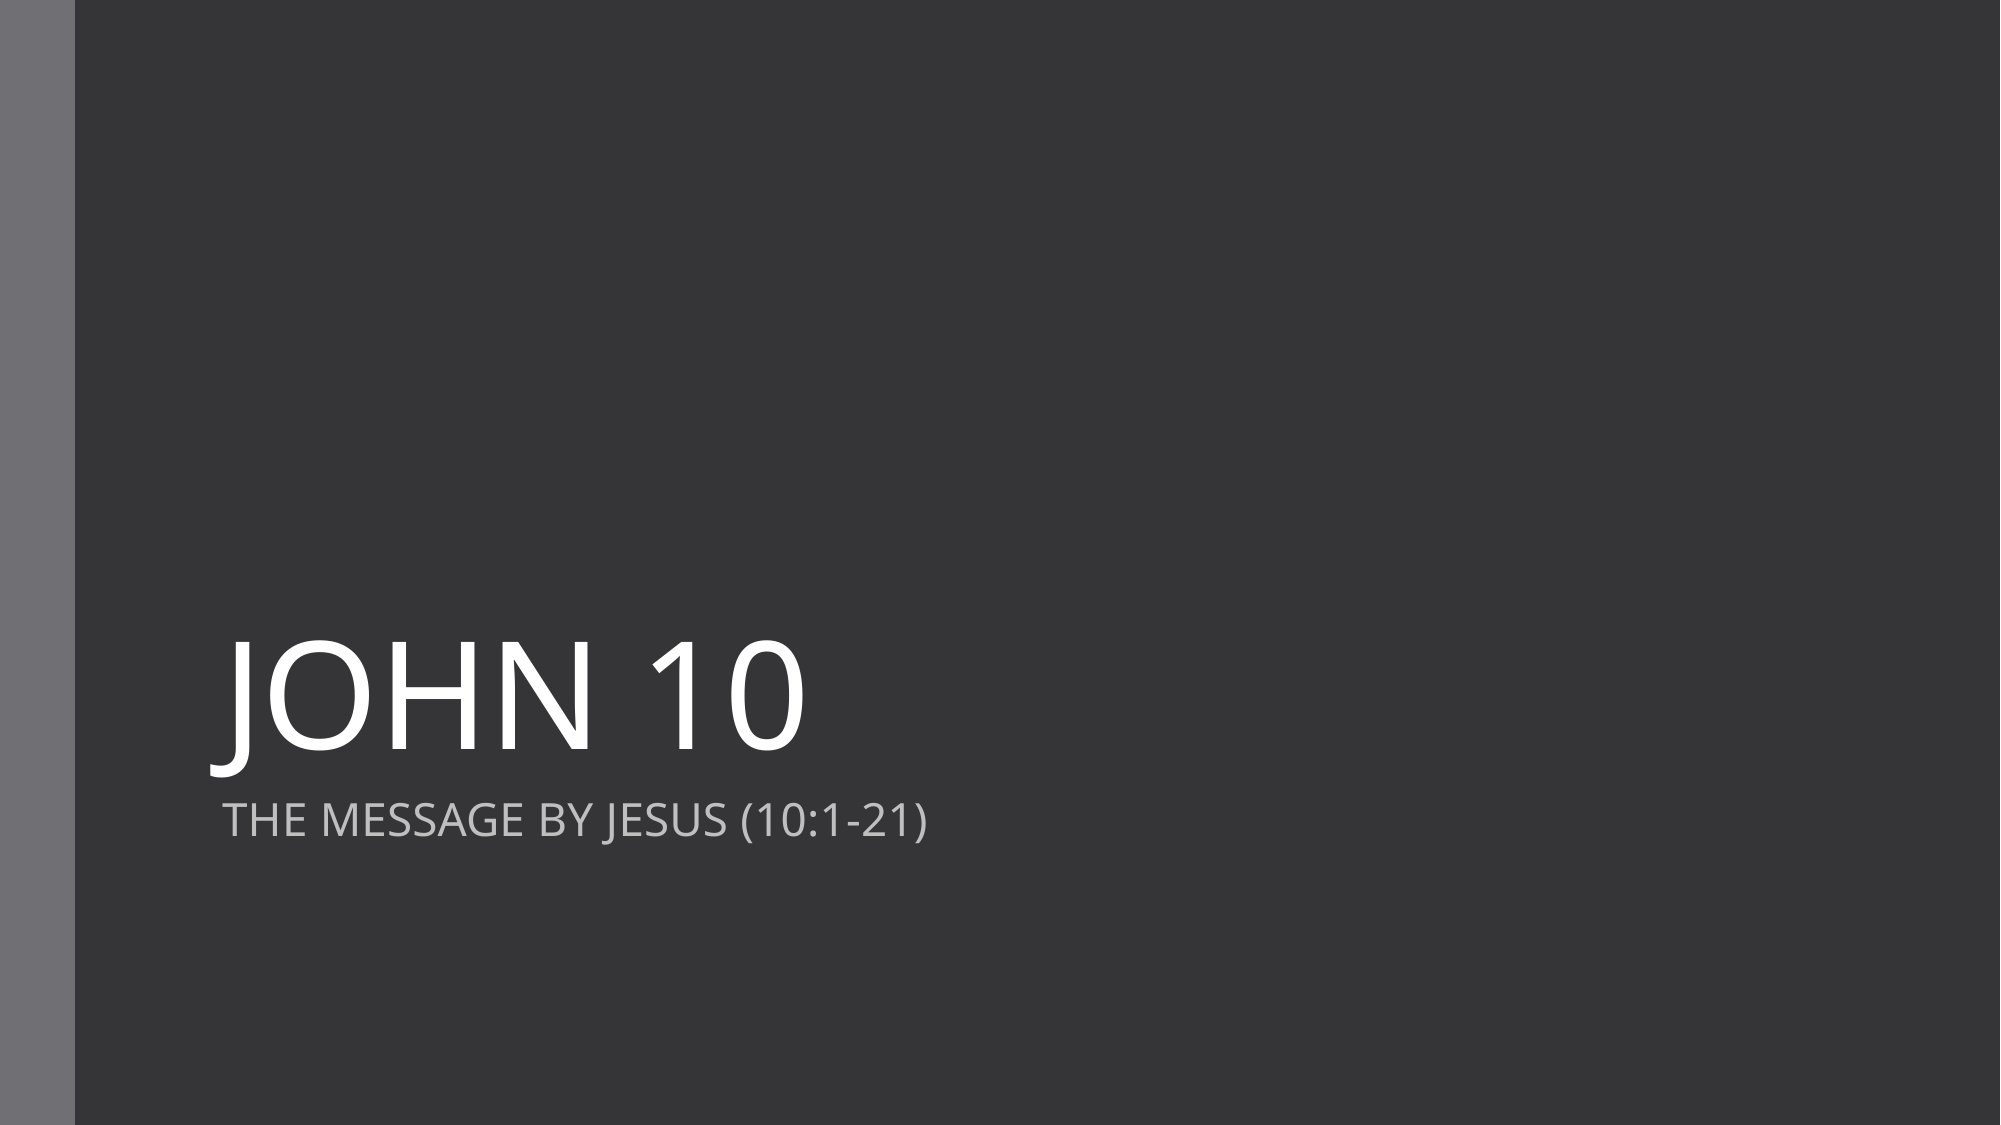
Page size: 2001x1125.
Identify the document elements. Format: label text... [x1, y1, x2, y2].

title JOHN 10 [206, 124, 1752, 787]
subtitle THE MESSAGE BY JESUS (10:1-21) [206, 787, 1752, 1066]
